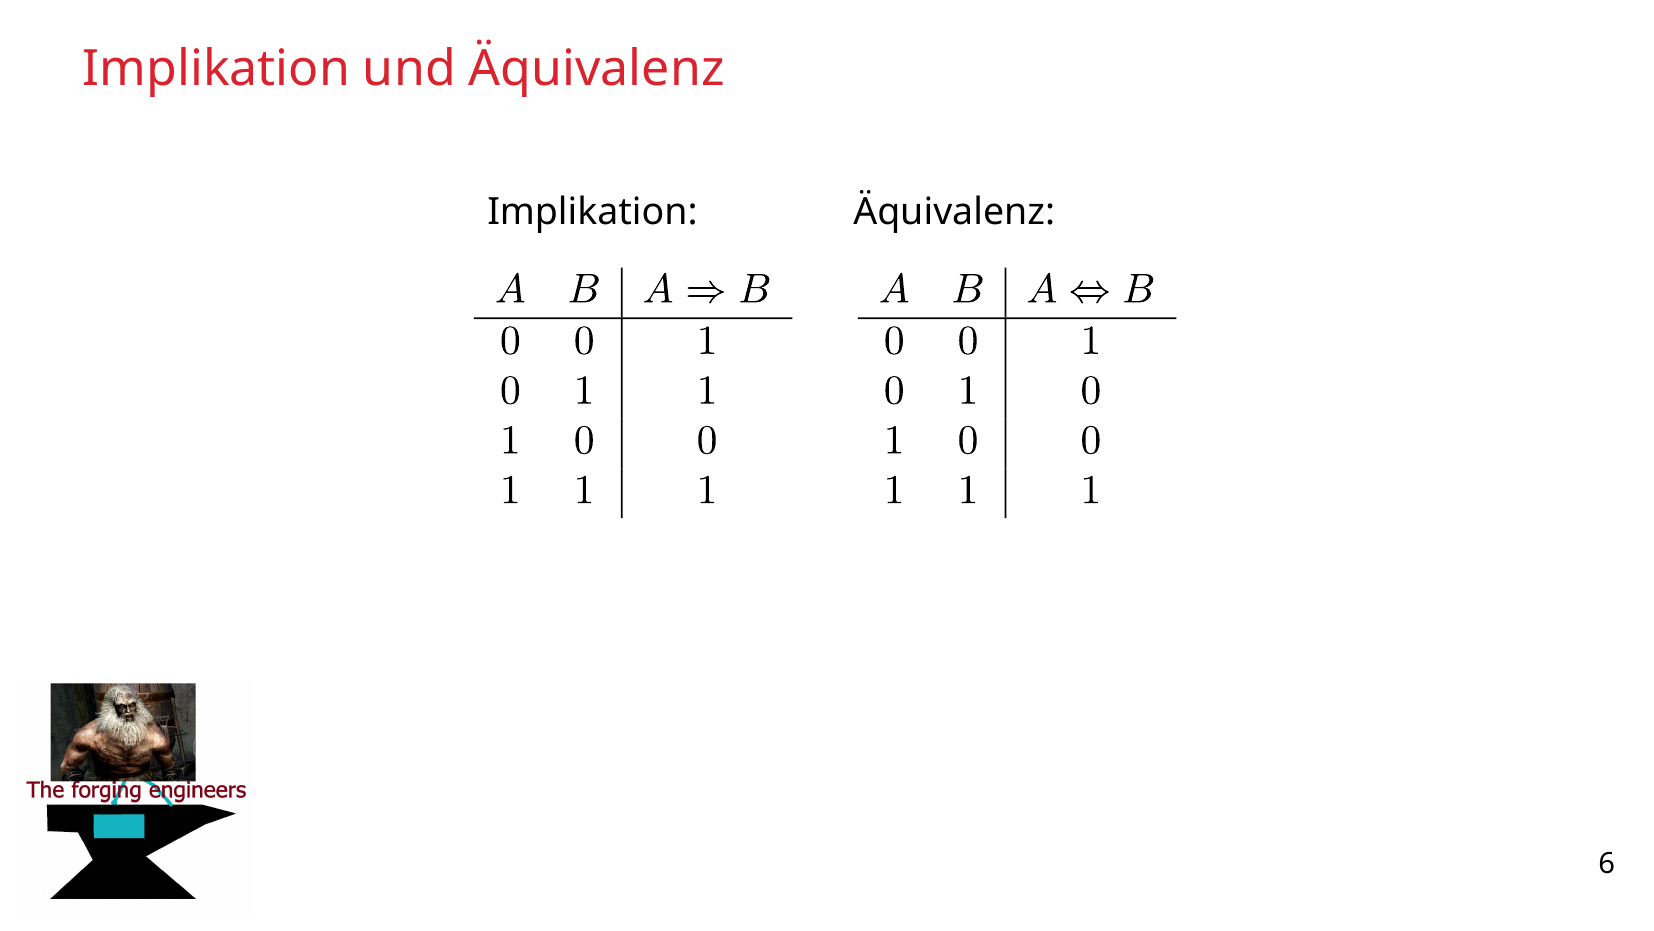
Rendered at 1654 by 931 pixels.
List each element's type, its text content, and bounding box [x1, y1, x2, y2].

picture [856, 265, 1178, 520]
title Implikation und Äquivalenz [82, 37, 1571, 95]
picture [472, 265, 794, 520]
text_box Äquivalenz: [838, 177, 1099, 237]
picture [17, 679, 254, 916]
text_box Implikation: [472, 177, 733, 237]
